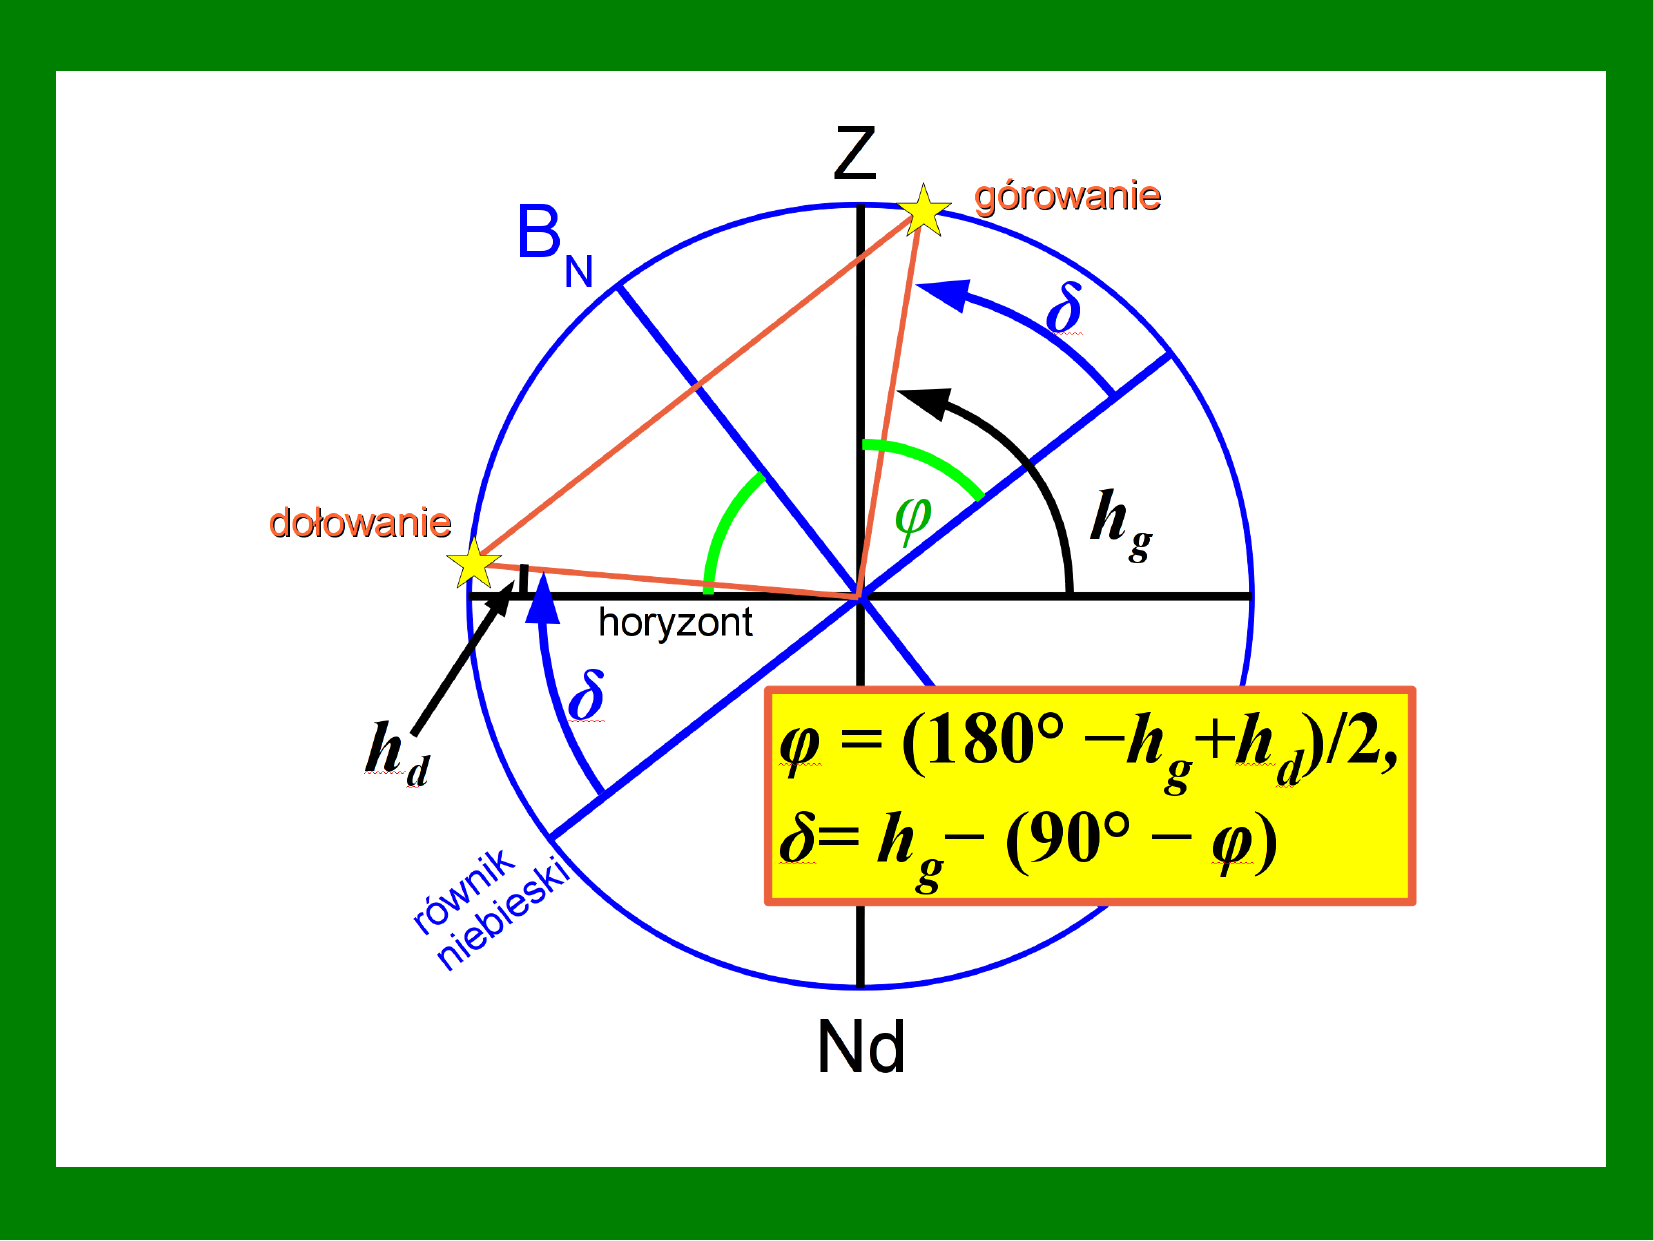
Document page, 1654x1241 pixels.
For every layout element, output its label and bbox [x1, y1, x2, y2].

picture [56, 71, 1606, 1167]
